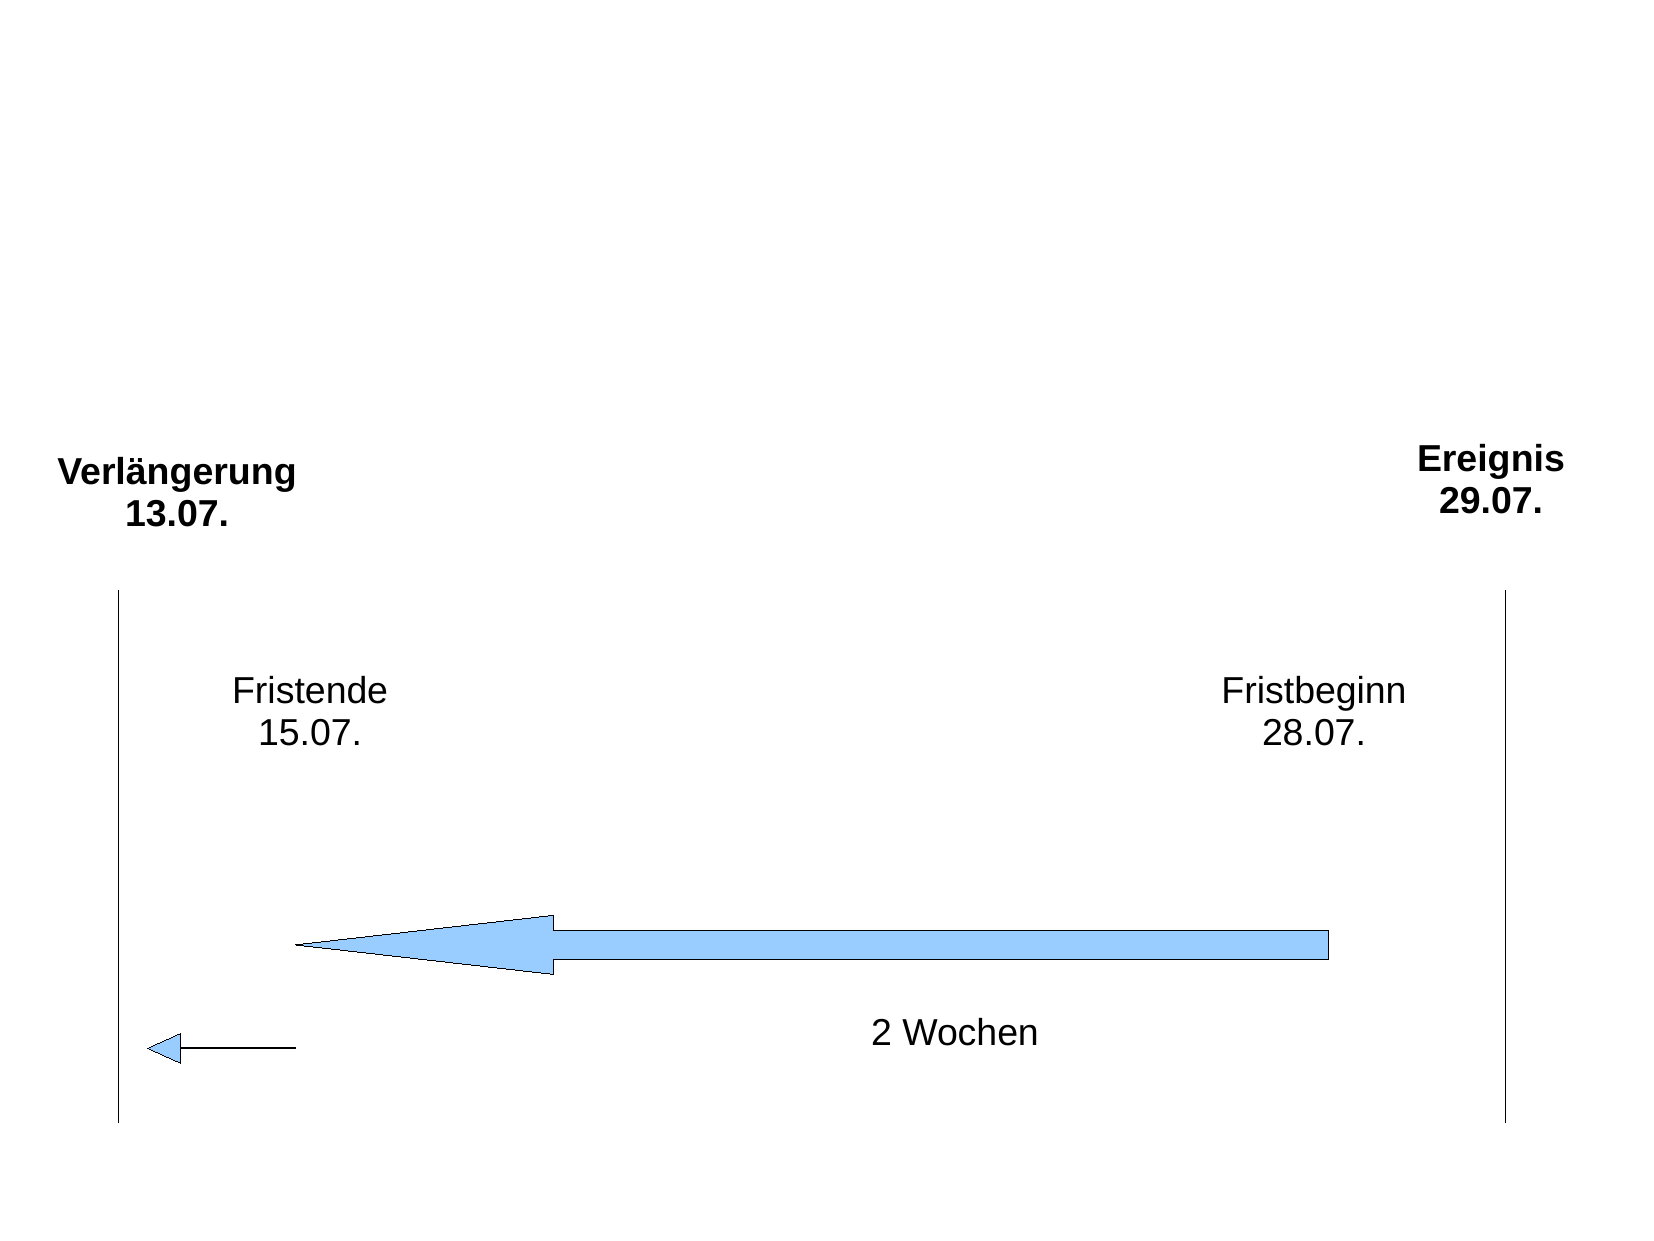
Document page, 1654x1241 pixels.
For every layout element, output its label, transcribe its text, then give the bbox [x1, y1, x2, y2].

text_box [147, 1033, 296, 1064]
text_box [295, 915, 1329, 975]
text_box Fristende 15.07. [177, 662, 443, 827]
text_box Ereignis 29.07. [1387, 430, 1595, 532]
text_box Fristbeginn 28.07. [1181, 662, 1447, 827]
text_box Verlängerung 13.07. [29, 442, 325, 545]
text_box 2 Wochen [856, 1003, 1123, 1061]
